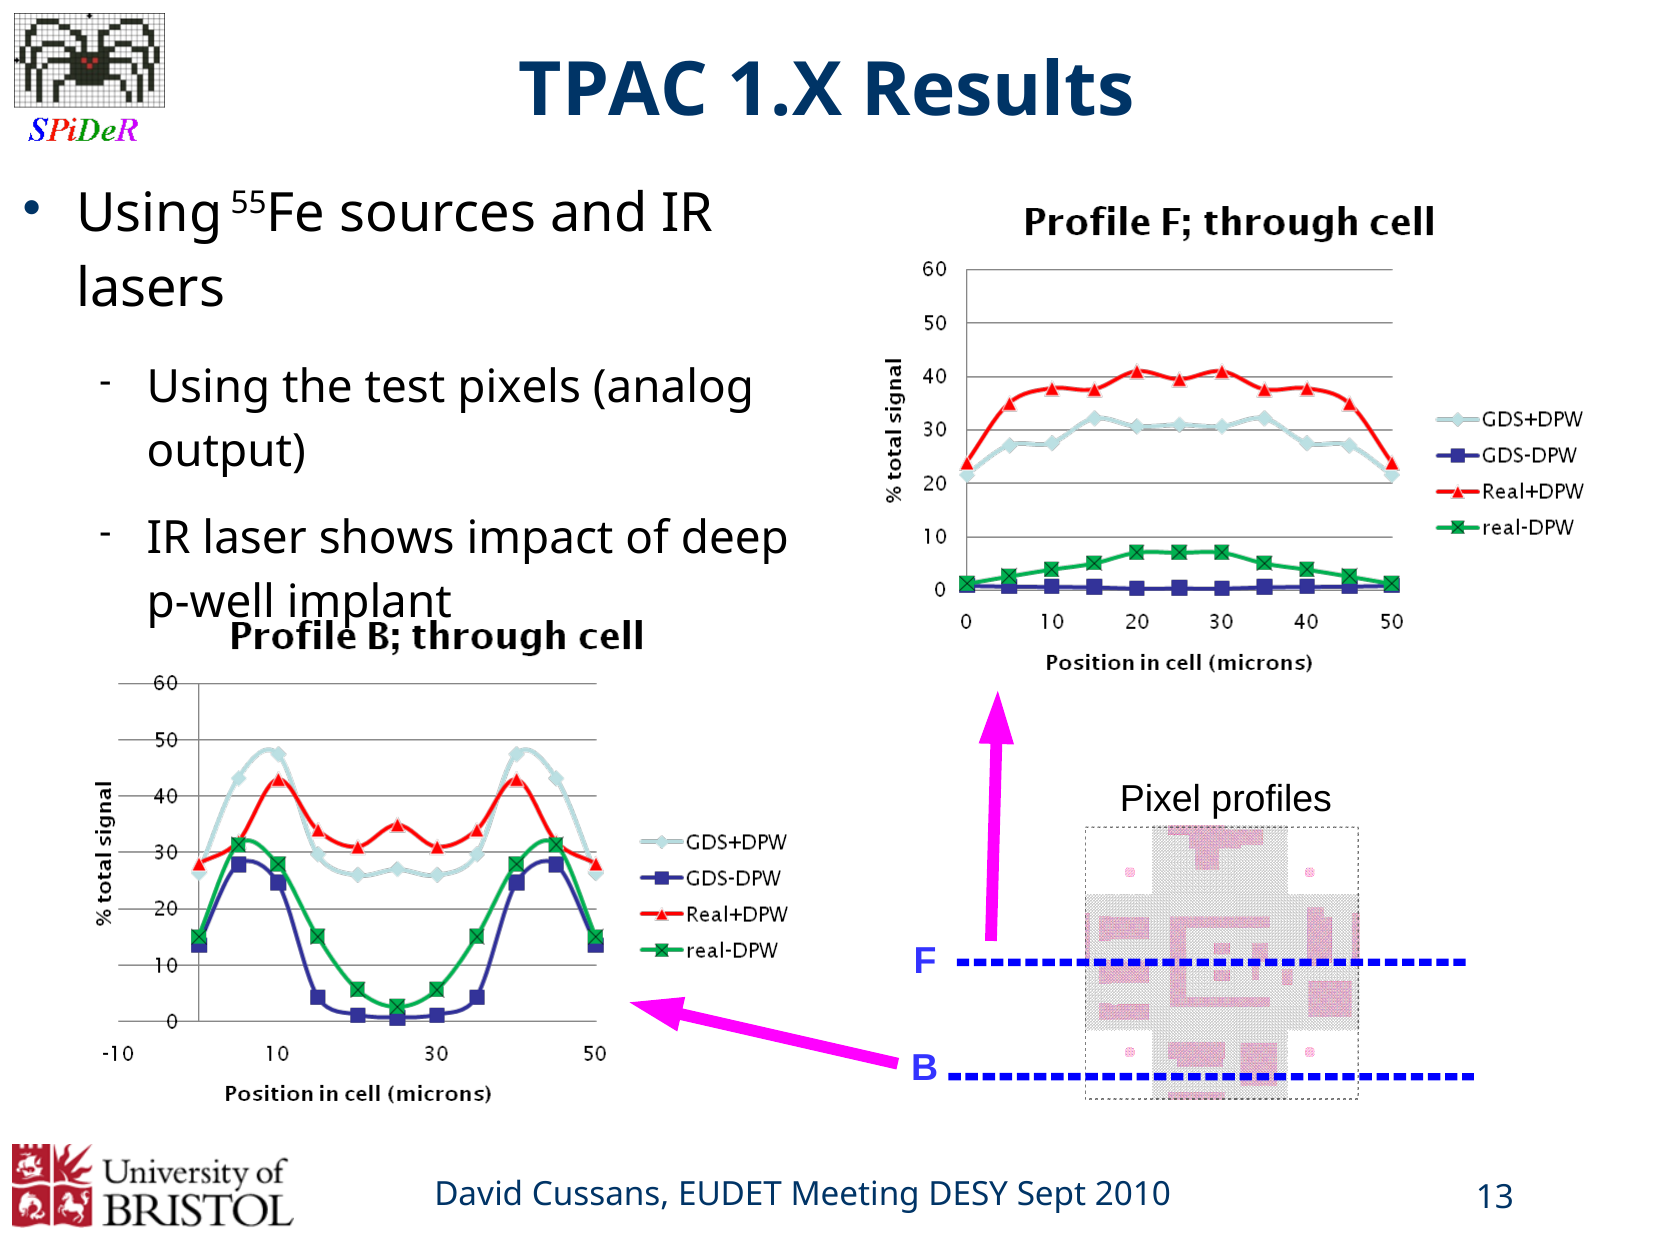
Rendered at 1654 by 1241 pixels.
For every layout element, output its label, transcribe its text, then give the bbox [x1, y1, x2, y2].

text_box Pixel profiles [1105, 772, 1348, 827]
picture [64, 666, 809, 1133]
title TPAC 1.X Results [127, 7, 1526, 164]
text_box F [898, 934, 952, 990]
picture [854, 183, 1605, 701]
text_box B [896, 1041, 954, 1096]
picture [12, 1144, 294, 1228]
picture [1085, 825, 1360, 1100]
list Using 55Fe sources and IR lasers Using the test pixels (analog output) IR laser shows impact of deep p-well implant [5, 171, 826, 666]
picture [14, 13, 127, 156]
